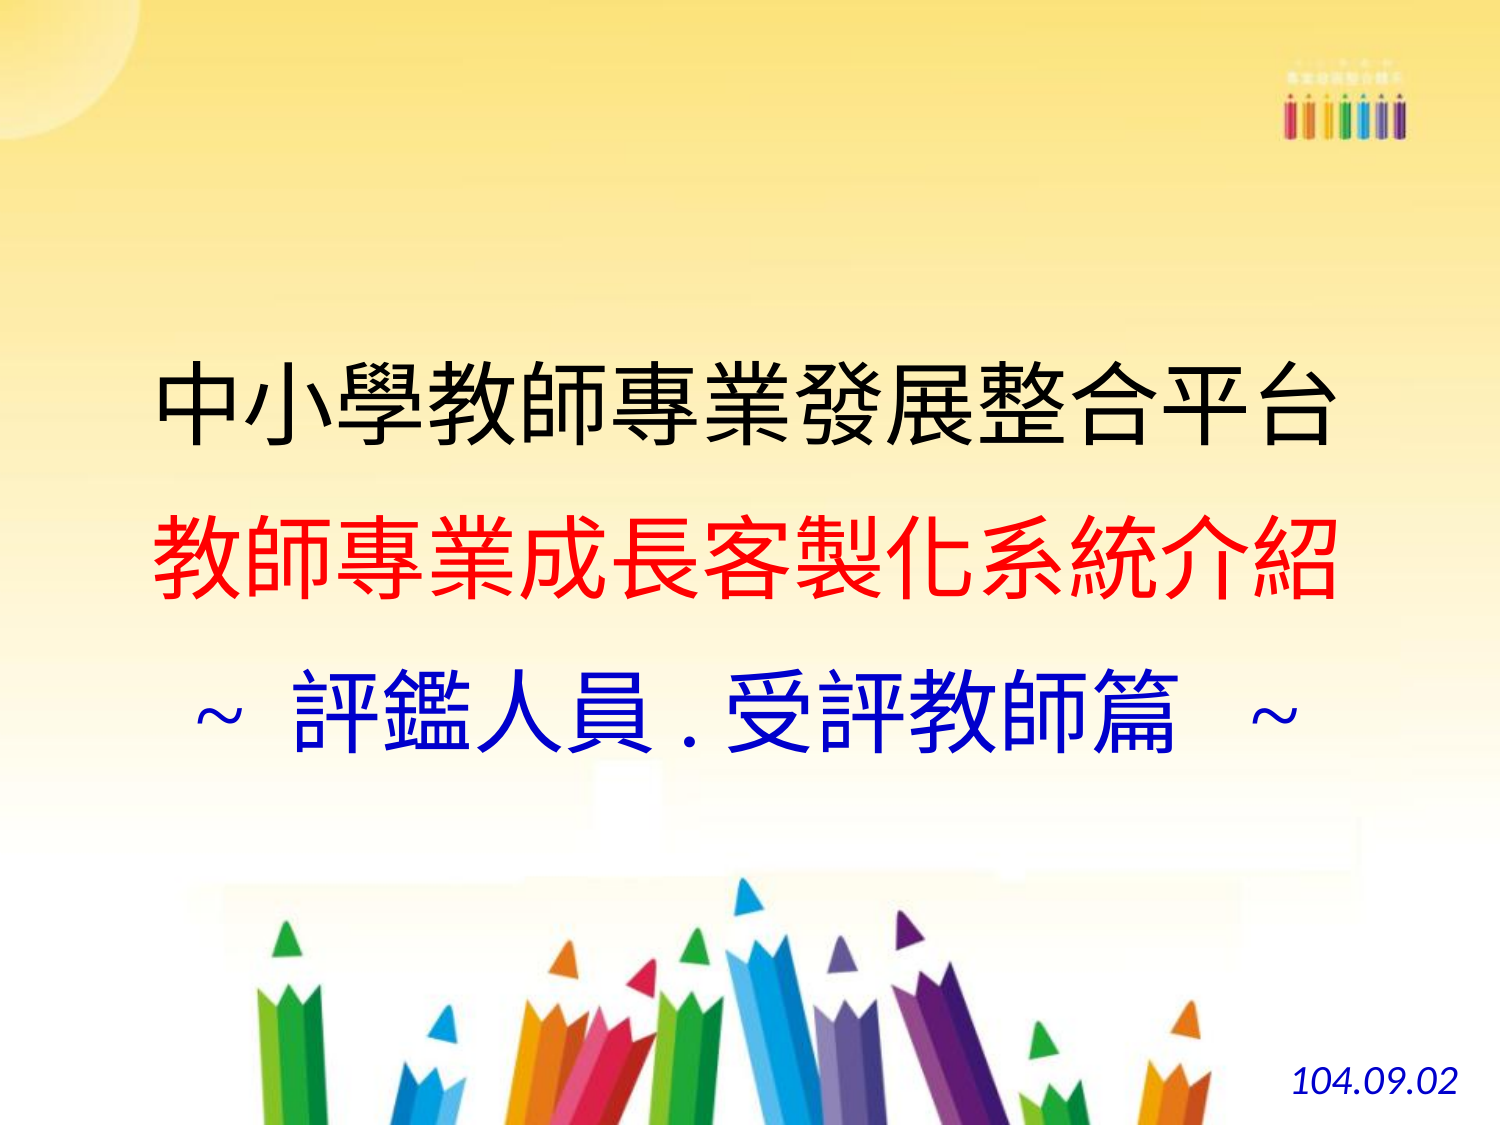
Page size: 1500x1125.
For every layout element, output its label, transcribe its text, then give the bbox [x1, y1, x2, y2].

text_box 104.09.02 [1250, 1030, 1498, 1125]
text_box 中小學教師專業發展整合平台 教師專業成長客製化系統介紹 ~ 評鑑人員.受評教師篇 ~ [0, 339, 1498, 786]
picture [0, 0, 1500, 1125]
